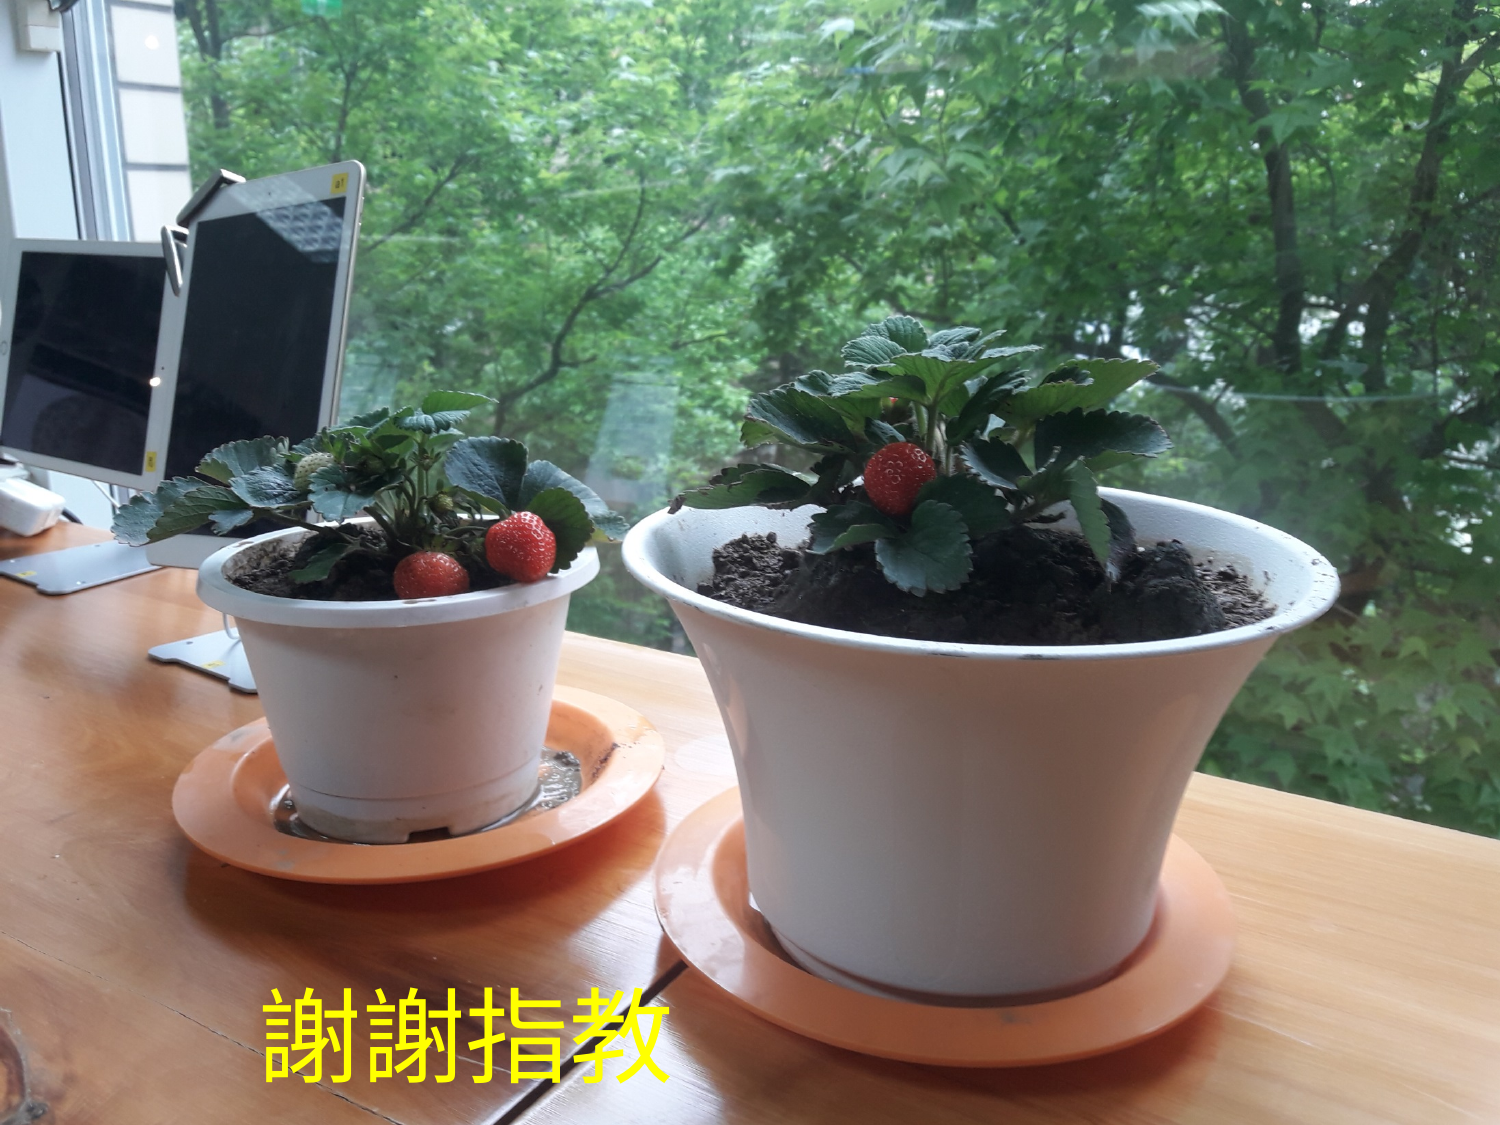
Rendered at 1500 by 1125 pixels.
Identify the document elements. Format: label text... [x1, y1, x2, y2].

picture [0, 0, 1500, 1125]
text_box 謝謝指教 [242, 964, 715, 1104]
